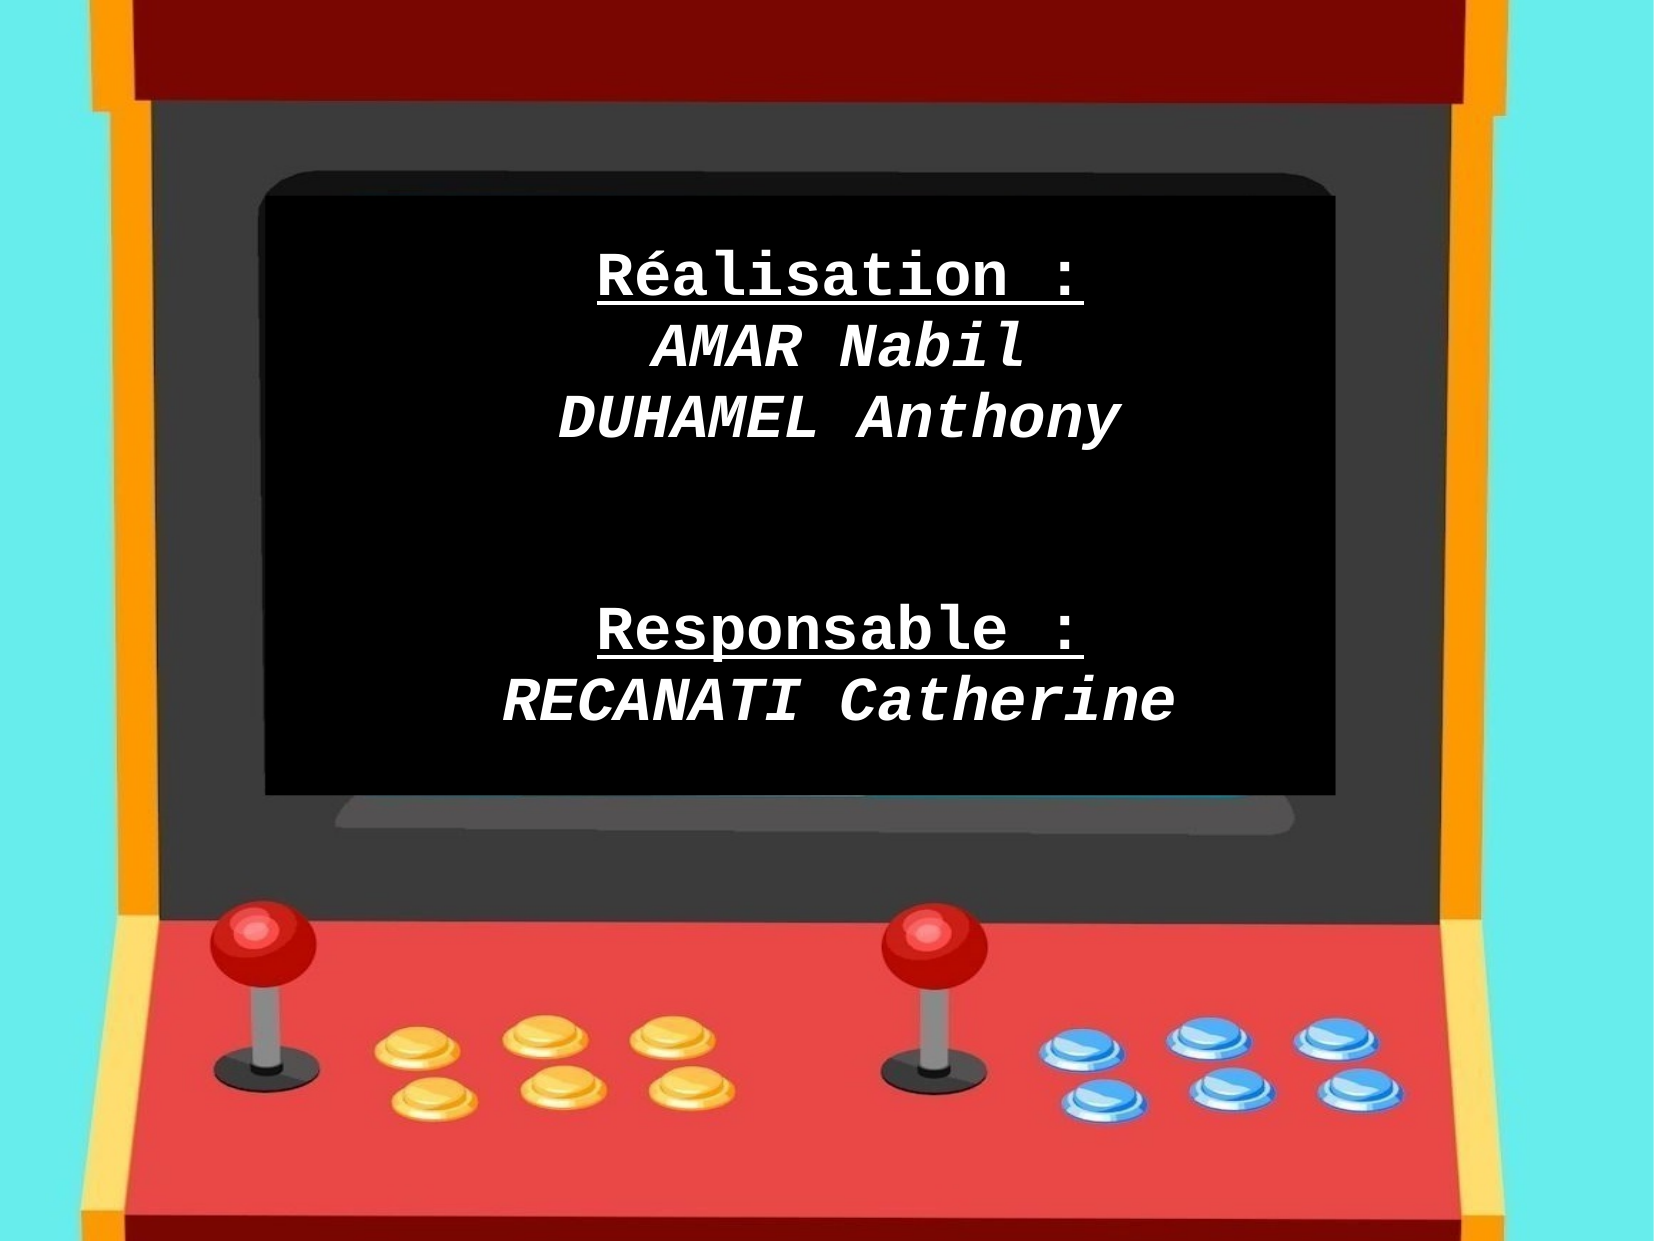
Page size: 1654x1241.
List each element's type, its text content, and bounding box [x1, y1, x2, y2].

text_box Réalisation : AMAR Nabil DUHAMEL Anthony Responsable : RECANATI Catherine [330, 236, 1276, 890]
picture [0, 0, 1654, 1241]
